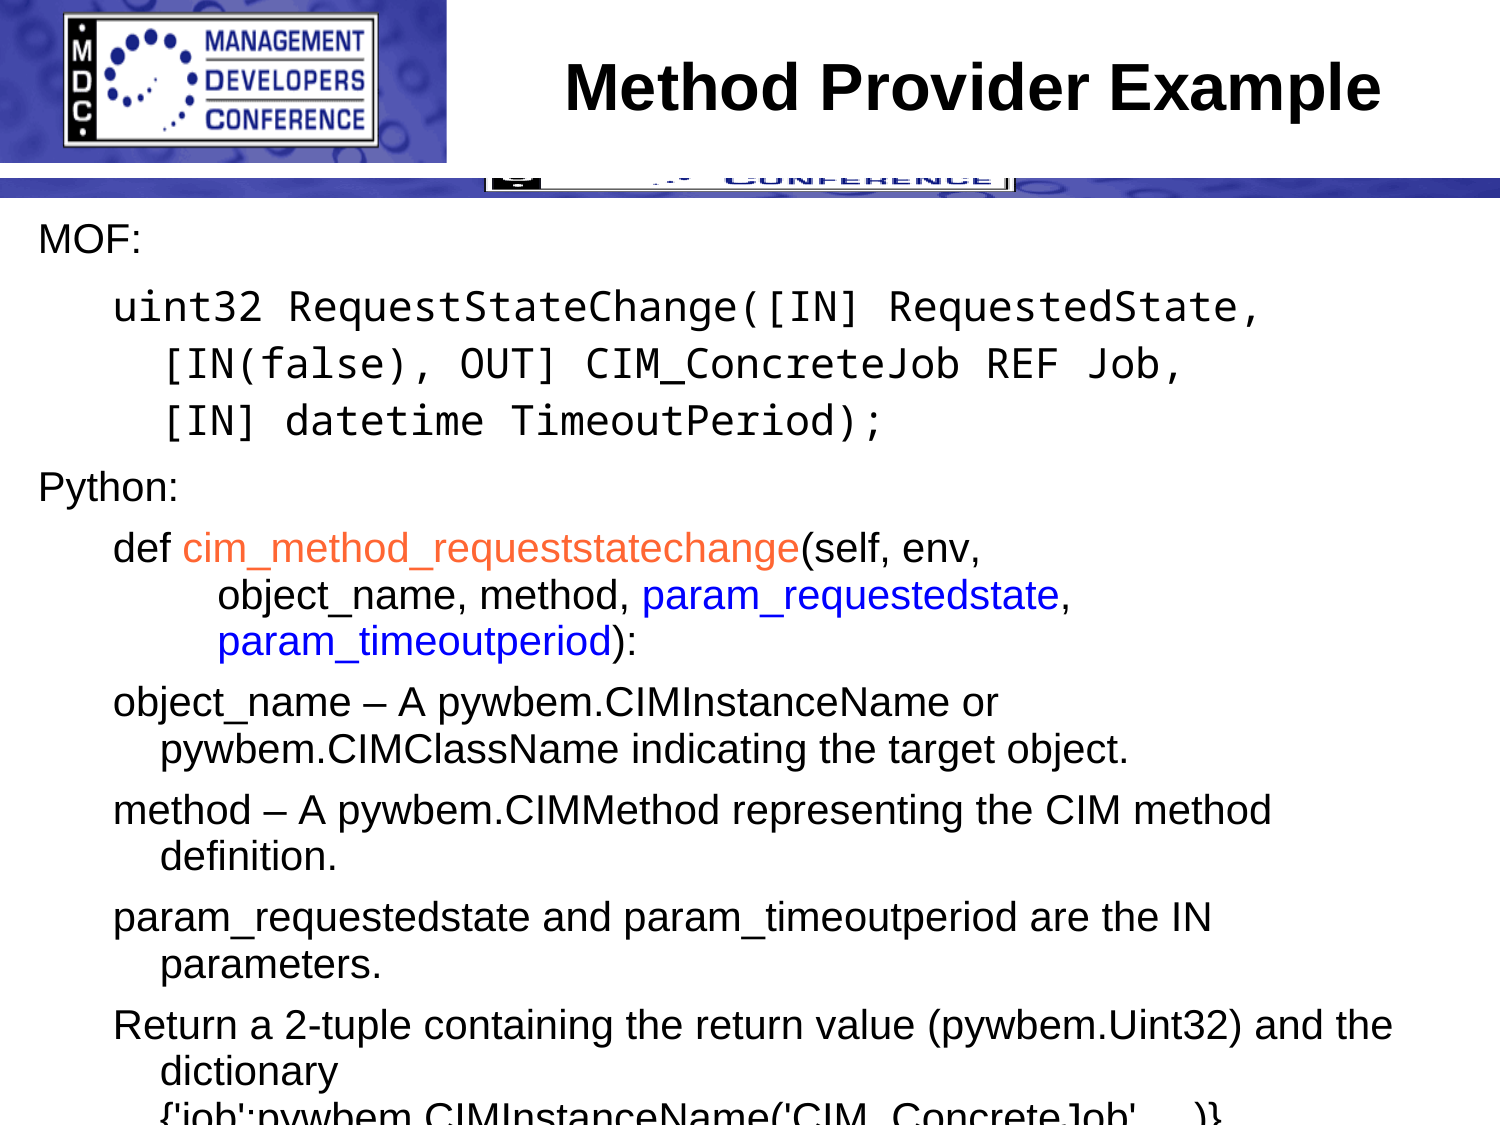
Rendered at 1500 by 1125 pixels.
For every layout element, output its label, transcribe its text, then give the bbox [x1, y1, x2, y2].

picture [0, 178, 1500, 198]
picture [0, 0, 447, 163]
title Method Provider Example [447, 7, 1500, 169]
list MOF: uint32 RequestStateChange([IN] RequestedState, [IN(false), OUT] CIM_ConcreteJob REF Job, [IN] datetime TimeoutPeriod); Python: def cim_method_requeststatechange(self, env, object_name, method, param_requestedstate, param_timeoutperiod): object_name – A pywbem.CIMInstanceName or pywbem.CIMClassName indicating the target object. method – A pywbem.CIMMethod representing the CIM method definition. param_requestedstate and param_timeoutperiod are the IN parameters. Return a 2-tuple containing the return value (pywbem.Uint32) and the dictionary {'job':pywbem.CIMInstanceName('CIM_ConcreteJob', ...)} [37, 215, 1428, 1113]
